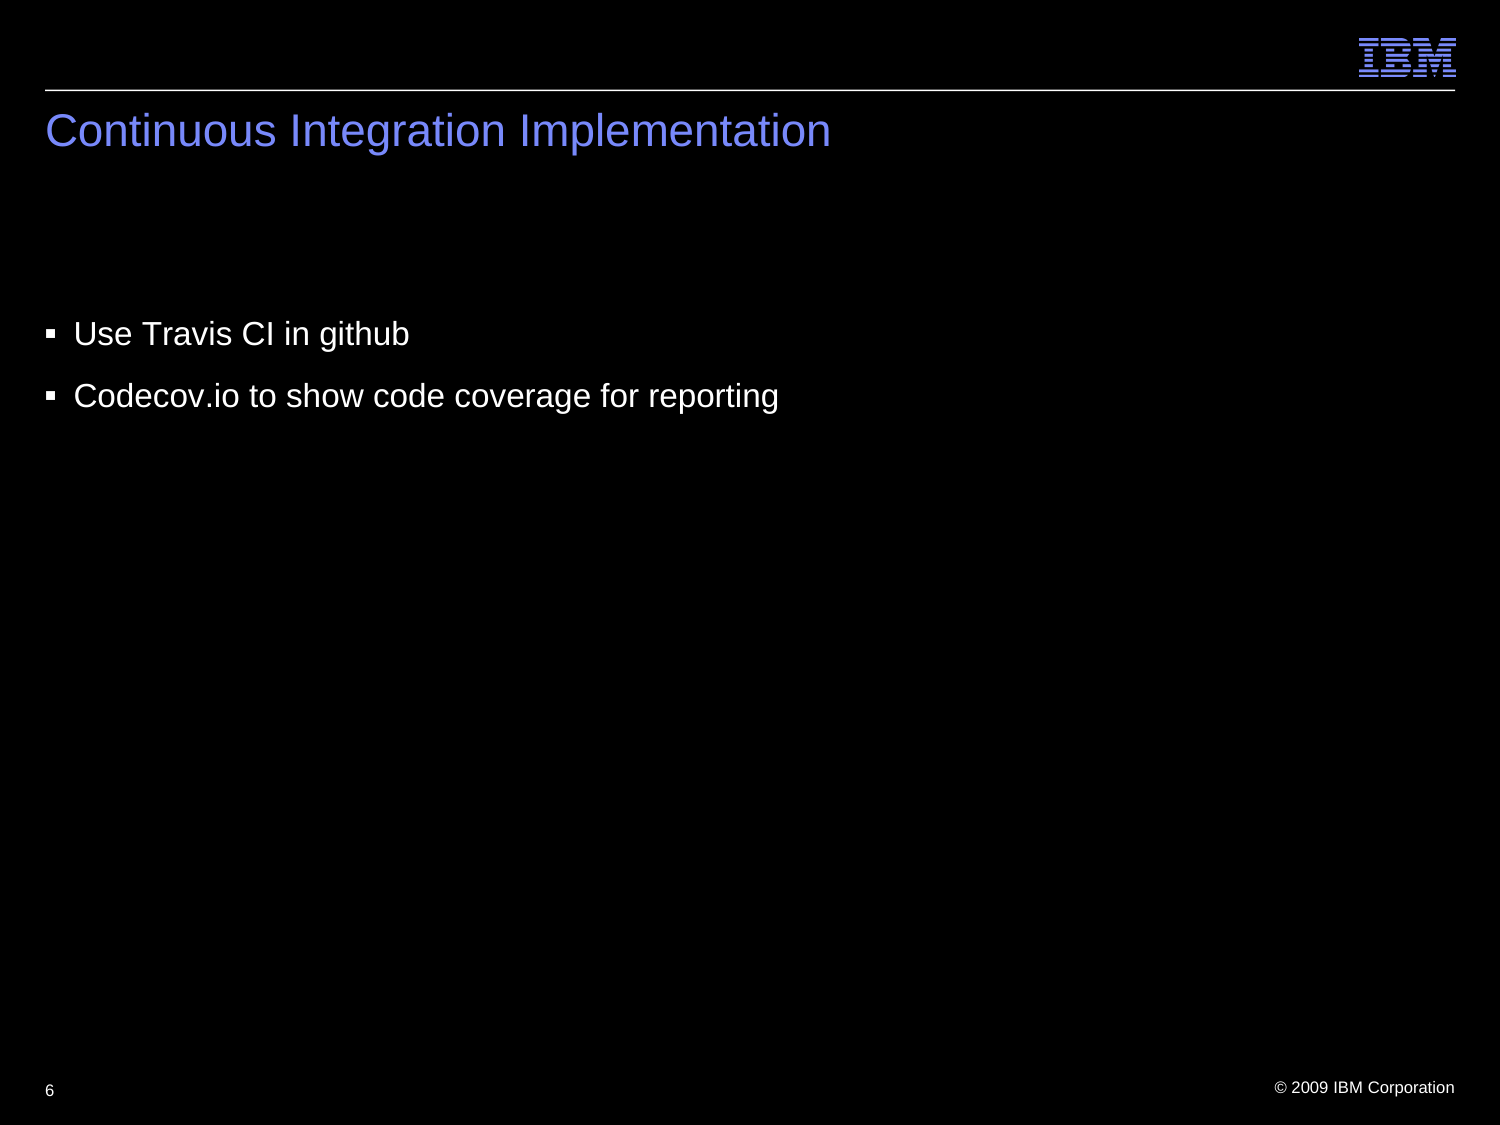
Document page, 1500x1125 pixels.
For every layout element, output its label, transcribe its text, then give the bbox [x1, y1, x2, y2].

list Use Travis CI in github Codecov.io to show code coverage for reporting [30, 307, 1456, 1043]
title Continuous Integration Implementation [30, 97, 1456, 203]
picture [1359, 37, 1456, 77]
